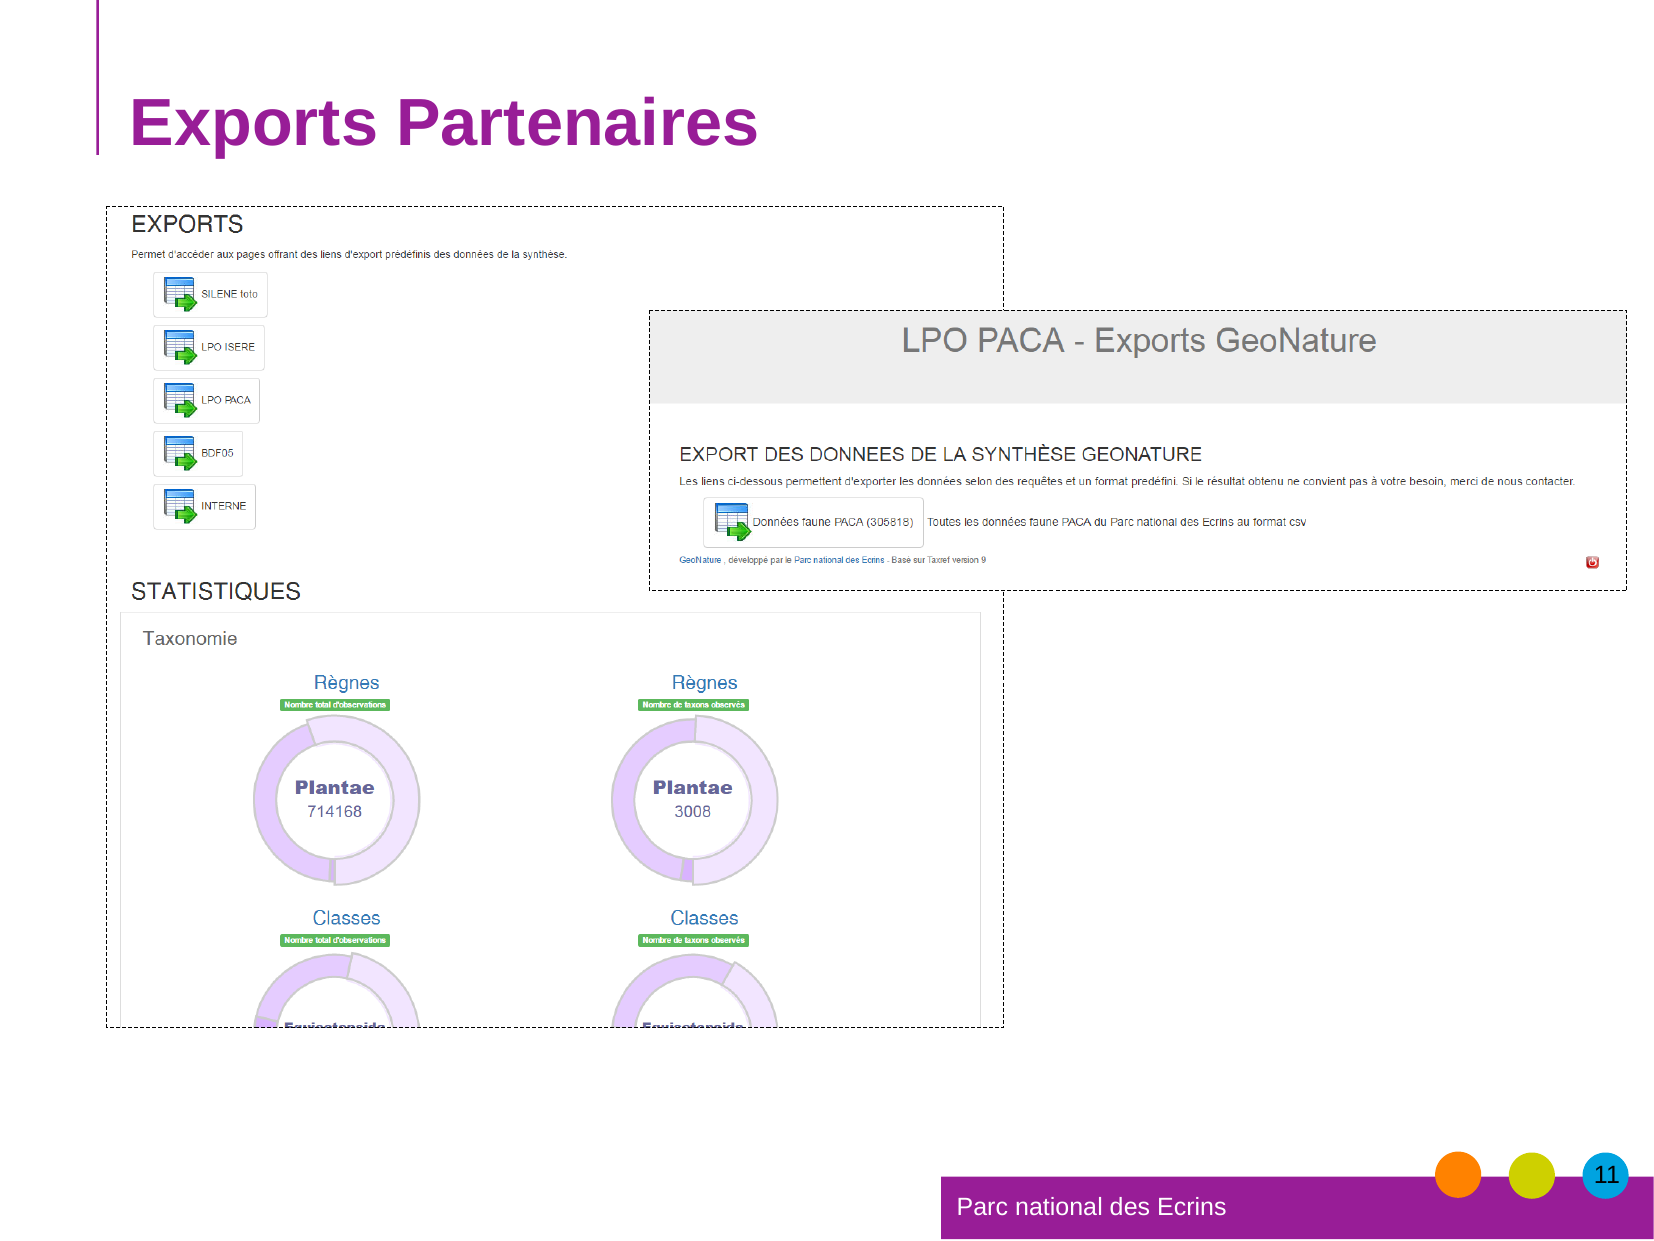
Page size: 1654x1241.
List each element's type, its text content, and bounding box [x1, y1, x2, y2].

picture [106, 206, 1627, 1028]
title Exports Partenaires [129, 11, 1619, 160]
